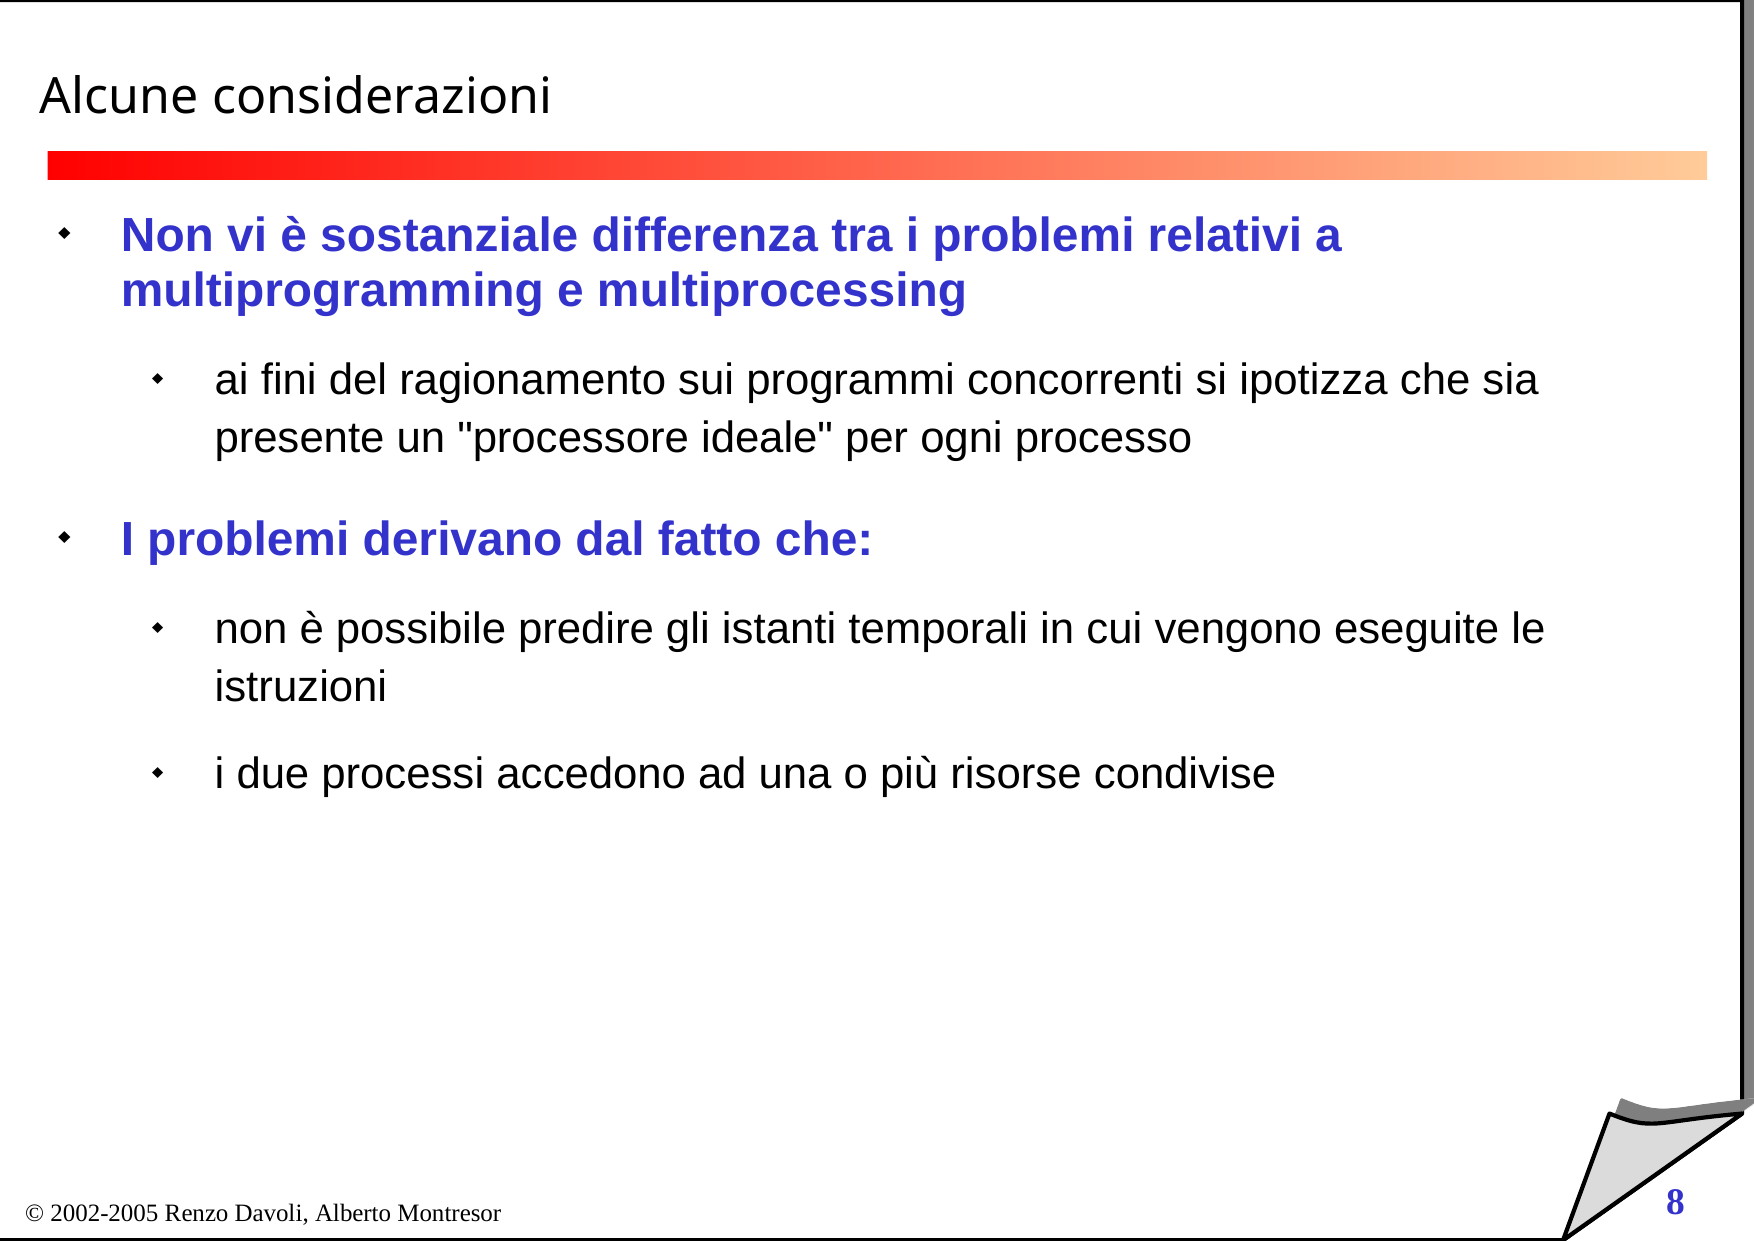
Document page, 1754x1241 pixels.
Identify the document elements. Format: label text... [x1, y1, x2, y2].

title Alcune considerazioni [39, 49, 1713, 144]
list Non vi è sostanziale differenza tra i problemi relativi a multiprogramming e multiprocessing ai fini del ragionamento sui programmi concorrenti si ipotizza che sia presente un "processore ideale" per ogni processo I problemi derivano dal fatto che: non è possibile predire gli istanti temporali in cui vengono eseguite le istruzioni i due processi accedono ad una o più risorse condivise [58, 206, 1696, 864]
